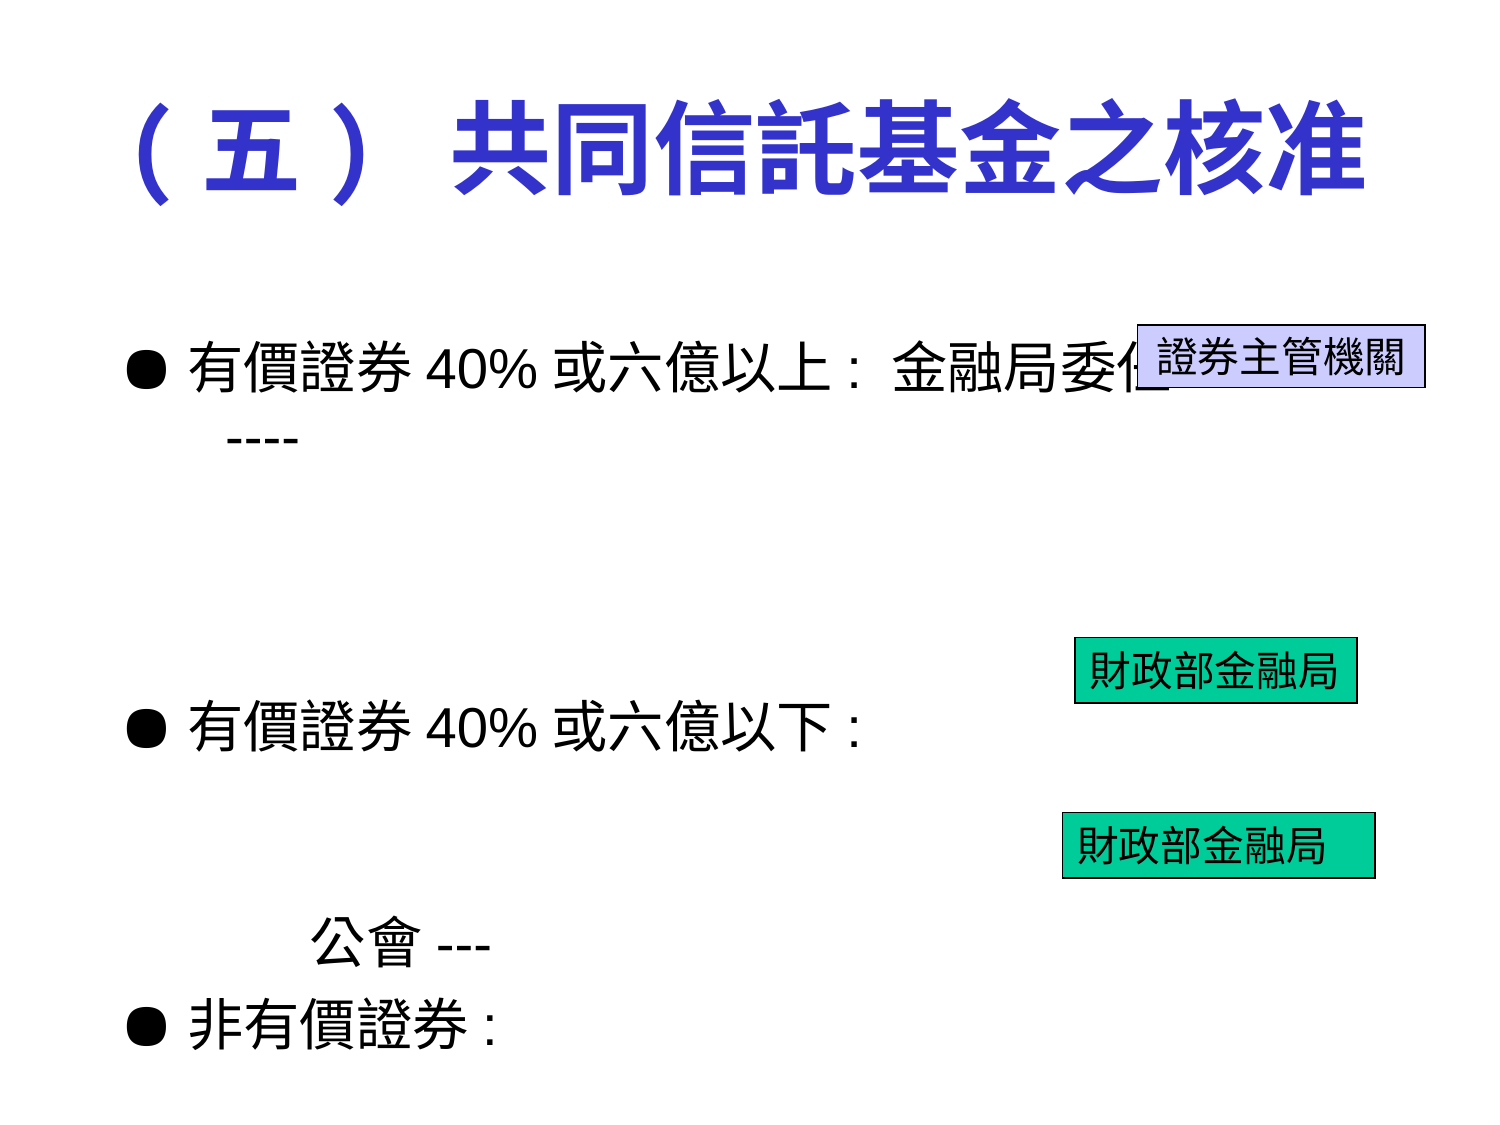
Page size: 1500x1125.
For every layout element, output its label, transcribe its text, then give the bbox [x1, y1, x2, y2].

text_box 有價證券40%或六億以上: 金融局委任 ---- 有價證券40%或六億以下: 公會--- 非有價證券: 公會--- [112, 324, 1388, 1000]
text_box 證券主管機關 [1137, 324, 1426, 388]
text_box 財政部金融局 [1074, 637, 1357, 703]
text_box 財政部金融局 [1062, 812, 1375, 878]
text_box (五) 共同信託基金之核准 [112, 0, 1388, 238]
